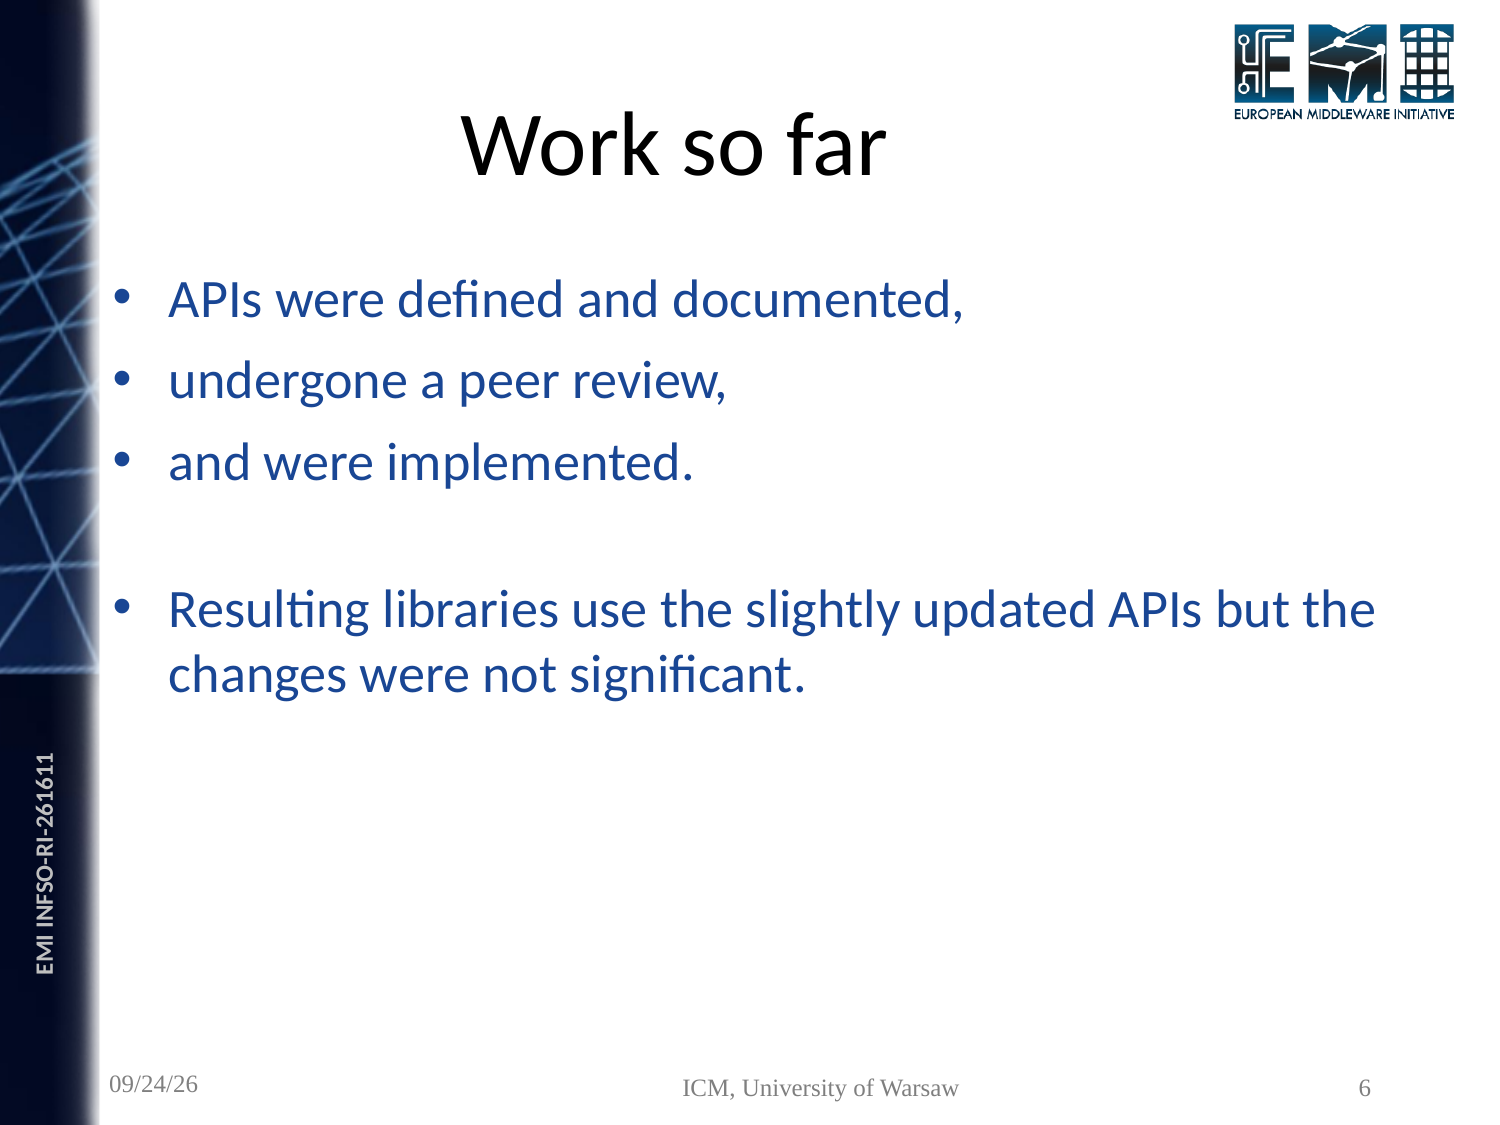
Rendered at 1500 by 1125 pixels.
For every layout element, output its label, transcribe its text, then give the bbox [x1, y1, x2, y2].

list APIs were defined and documented, undergone a peer review, and were implemented. Resulting libraries use the slightly updated APIs but the changes were not significant. [112, 263, 1425, 1006]
picture [0, 0, 111, 1125]
title Work so far [112, 44, 1238, 233]
picture [1185, 8, 1500, 140]
